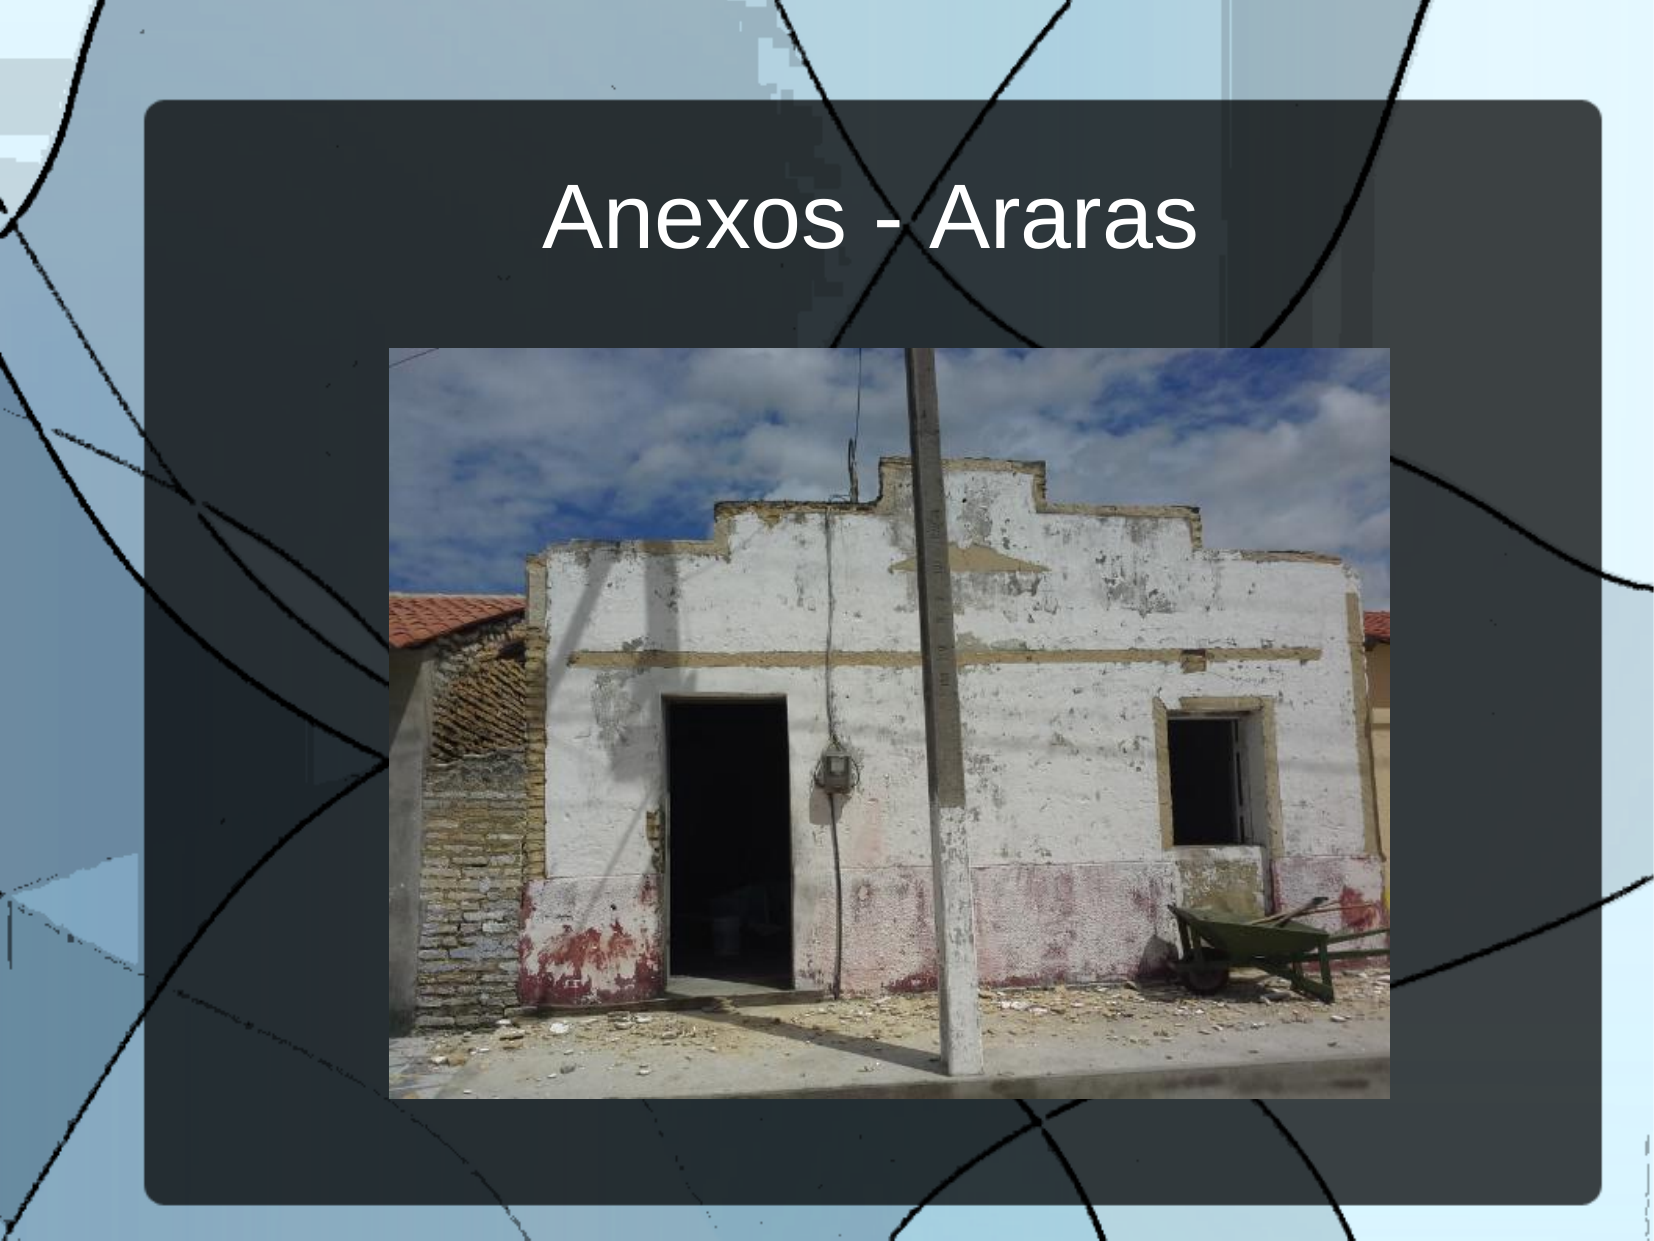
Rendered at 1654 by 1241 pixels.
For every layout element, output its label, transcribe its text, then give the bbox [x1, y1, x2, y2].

picture [0, 0, 1654, 1241]
title Anexos - Araras [159, 108, 1583, 325]
